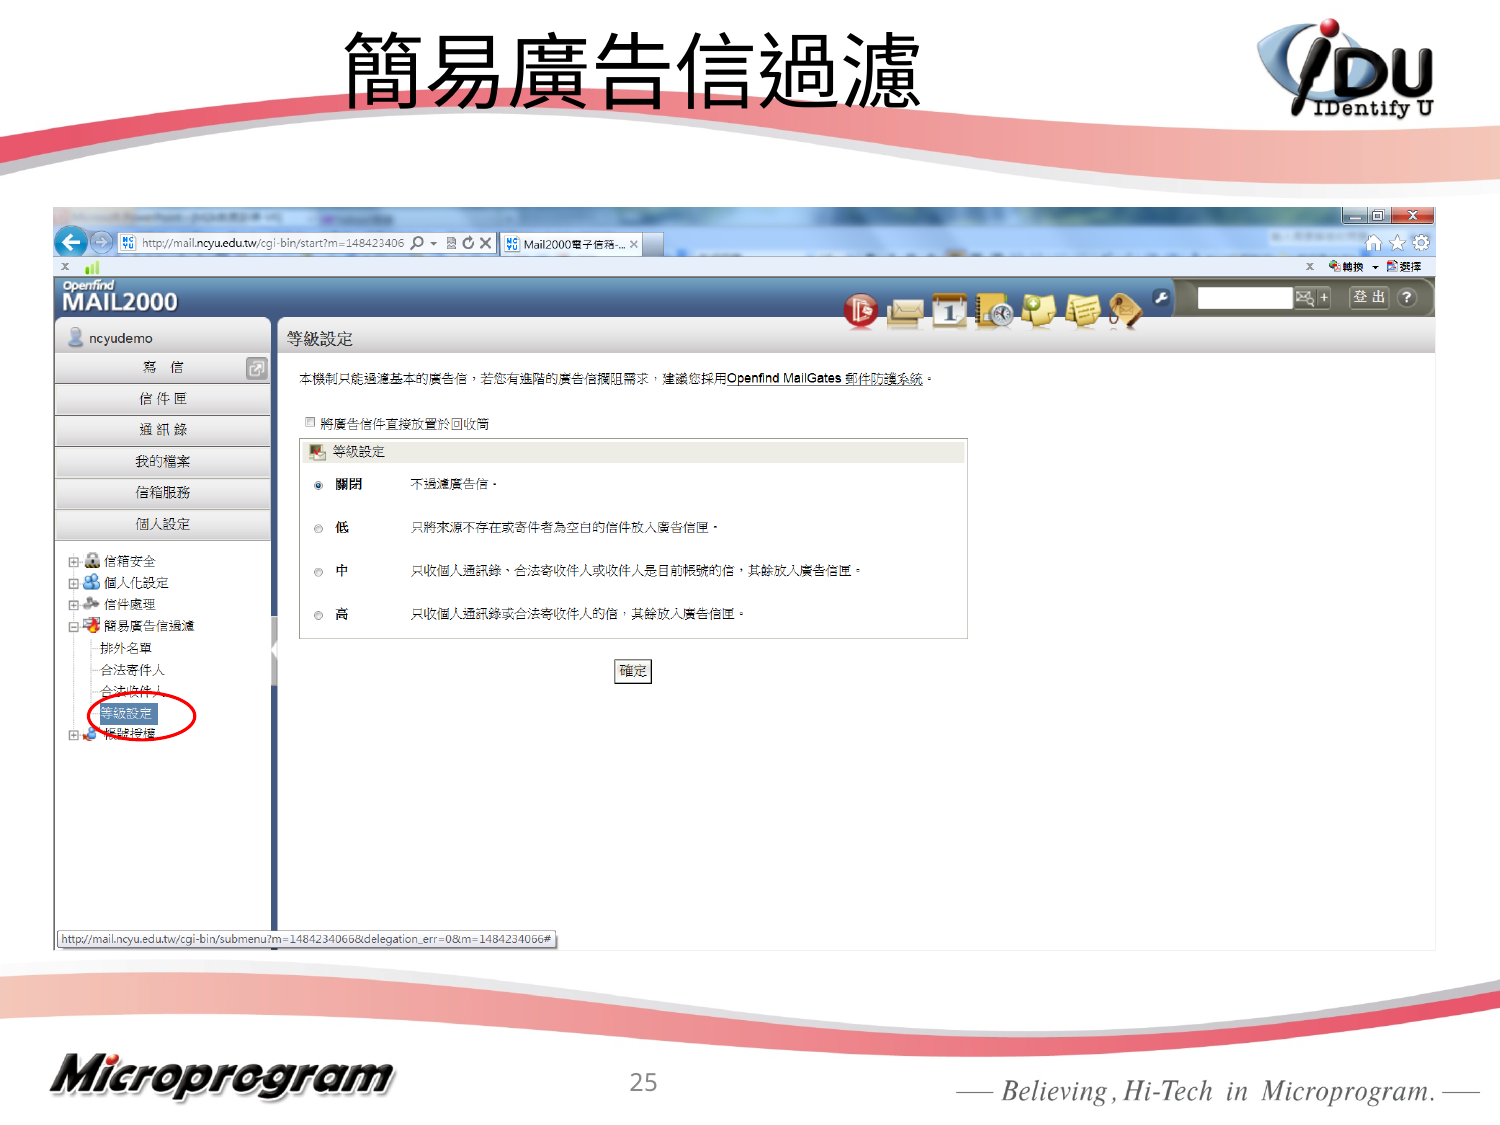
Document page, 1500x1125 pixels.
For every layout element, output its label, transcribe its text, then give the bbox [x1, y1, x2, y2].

title 簡易廣告信過濾 [35, 11, 1231, 118]
text_box [468, 1053, 819, 1114]
picture [53, 208, 1436, 952]
